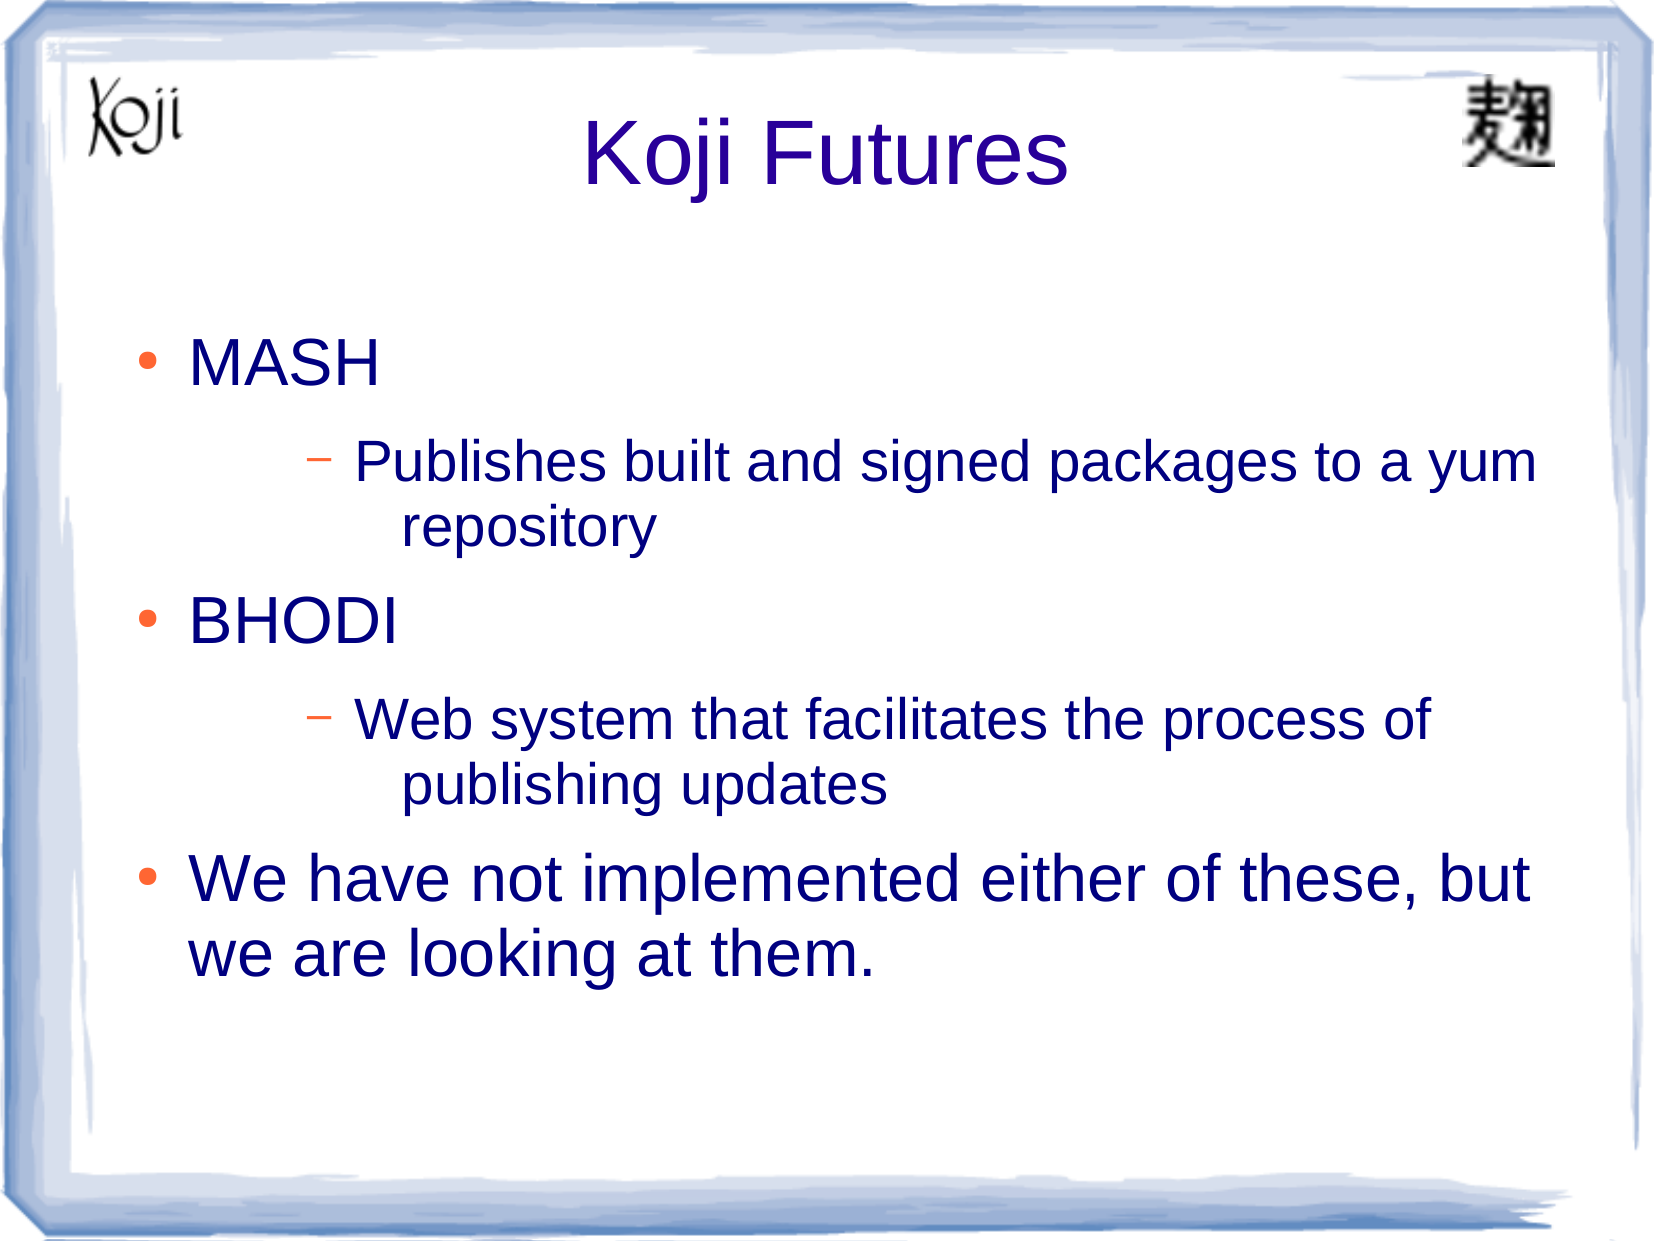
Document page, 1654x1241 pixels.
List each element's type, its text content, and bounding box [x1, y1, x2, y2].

title Koji Futures [82, 49, 1571, 257]
picture [0, 0, 1654, 1241]
list MASH Publishes built and signed packages to a yum repository BHODI Web system that facilitates the process of publishing updates We have not implemented either of these, but we are looking at them. [118, 324, 1571, 991]
